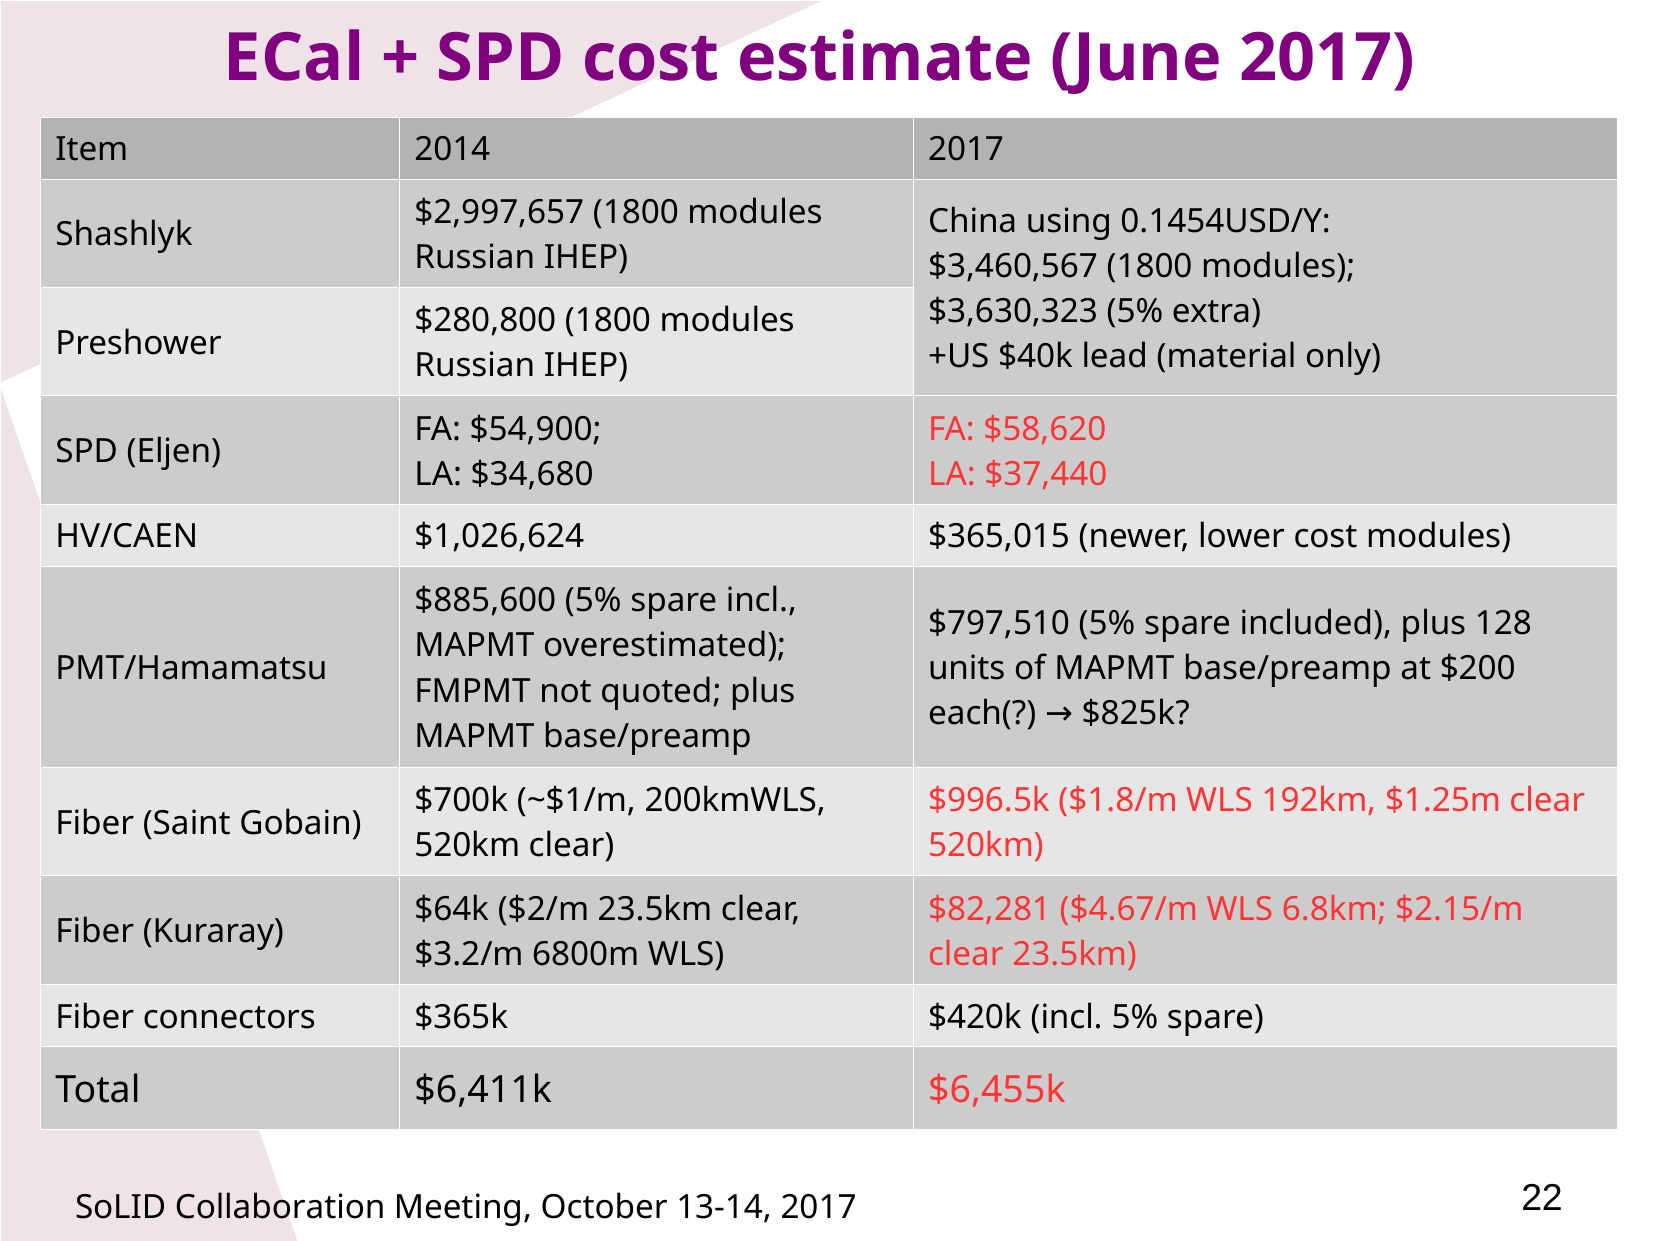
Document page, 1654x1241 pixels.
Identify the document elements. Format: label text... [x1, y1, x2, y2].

table_cell China using 0.1454USD/Y: $3,460,567 (1800 modules); $3,630,323 (5% extra) +US $40k lead (material only) [914, 180, 1617, 395]
table_cell $6,411k [400, 1047, 913, 1129]
table_cell Shashlyk [41, 180, 399, 287]
table_cell $280,800 (1800 modules Russian IHEP) [400, 288, 913, 395]
table_cell $885,600 (5% spare incl., MAPMT overestimated); FMPMT not quoted; plus MAPMT base/preamp [400, 567, 913, 767]
table_cell $700k (~$1/m, 200kmWLS, 520km clear) [400, 768, 913, 875]
table_cell $365,015 (newer, lower cost modules) [914, 505, 1617, 566]
table_cell SPD (Eljen) [41, 396, 399, 504]
table_cell $420k (incl. 5% spare) [914, 985, 1617, 1046]
table_cell Fiber (Saint Gobain) [41, 768, 399, 875]
table_header 2014 [400, 118, 913, 179]
table_cell Total [41, 1047, 399, 1129]
table_cell Preshower [41, 288, 399, 395]
table_cell PMT/Hamamatsu [41, 567, 399, 767]
table_cell $365k [400, 985, 913, 1046]
table_cell $64k ($2/m 23.5km clear, $3.2/m 6800m WLS) [400, 876, 913, 984]
table_cell $2,997,657 (1800 modules Russian IHEP) [400, 180, 913, 287]
table_header 2017 [914, 118, 1617, 179]
title ECal + SPD cost estimate (June 2017) [68, 13, 1571, 113]
table_cell $996.5k ($1.8/m WLS 192km, $1.25m clear 520km) [914, 768, 1617, 875]
table_cell HV/CAEN [41, 505, 399, 566]
table_cell $1,026,624 [400, 505, 913, 566]
table_header Item [41, 118, 399, 179]
table_cell Fiber (Kuraray) [41, 876, 399, 984]
table_cell FA: $58,620 LA: $37,440 [914, 396, 1617, 504]
table_cell Fiber connectors [41, 985, 399, 1046]
table_cell $82,281 ($4.67/m WLS 6.8km; $2.15/m clear 23.5km) [914, 876, 1617, 984]
table_cell $797,510 (5% spare included), plus 128 units of MAPMT base/preamp at $200 each(?) → $825k? [914, 567, 1617, 767]
table_cell FA: $54,900; LA: $34,680 [400, 396, 913, 504]
table_cell $6,455k [914, 1047, 1617, 1129]
